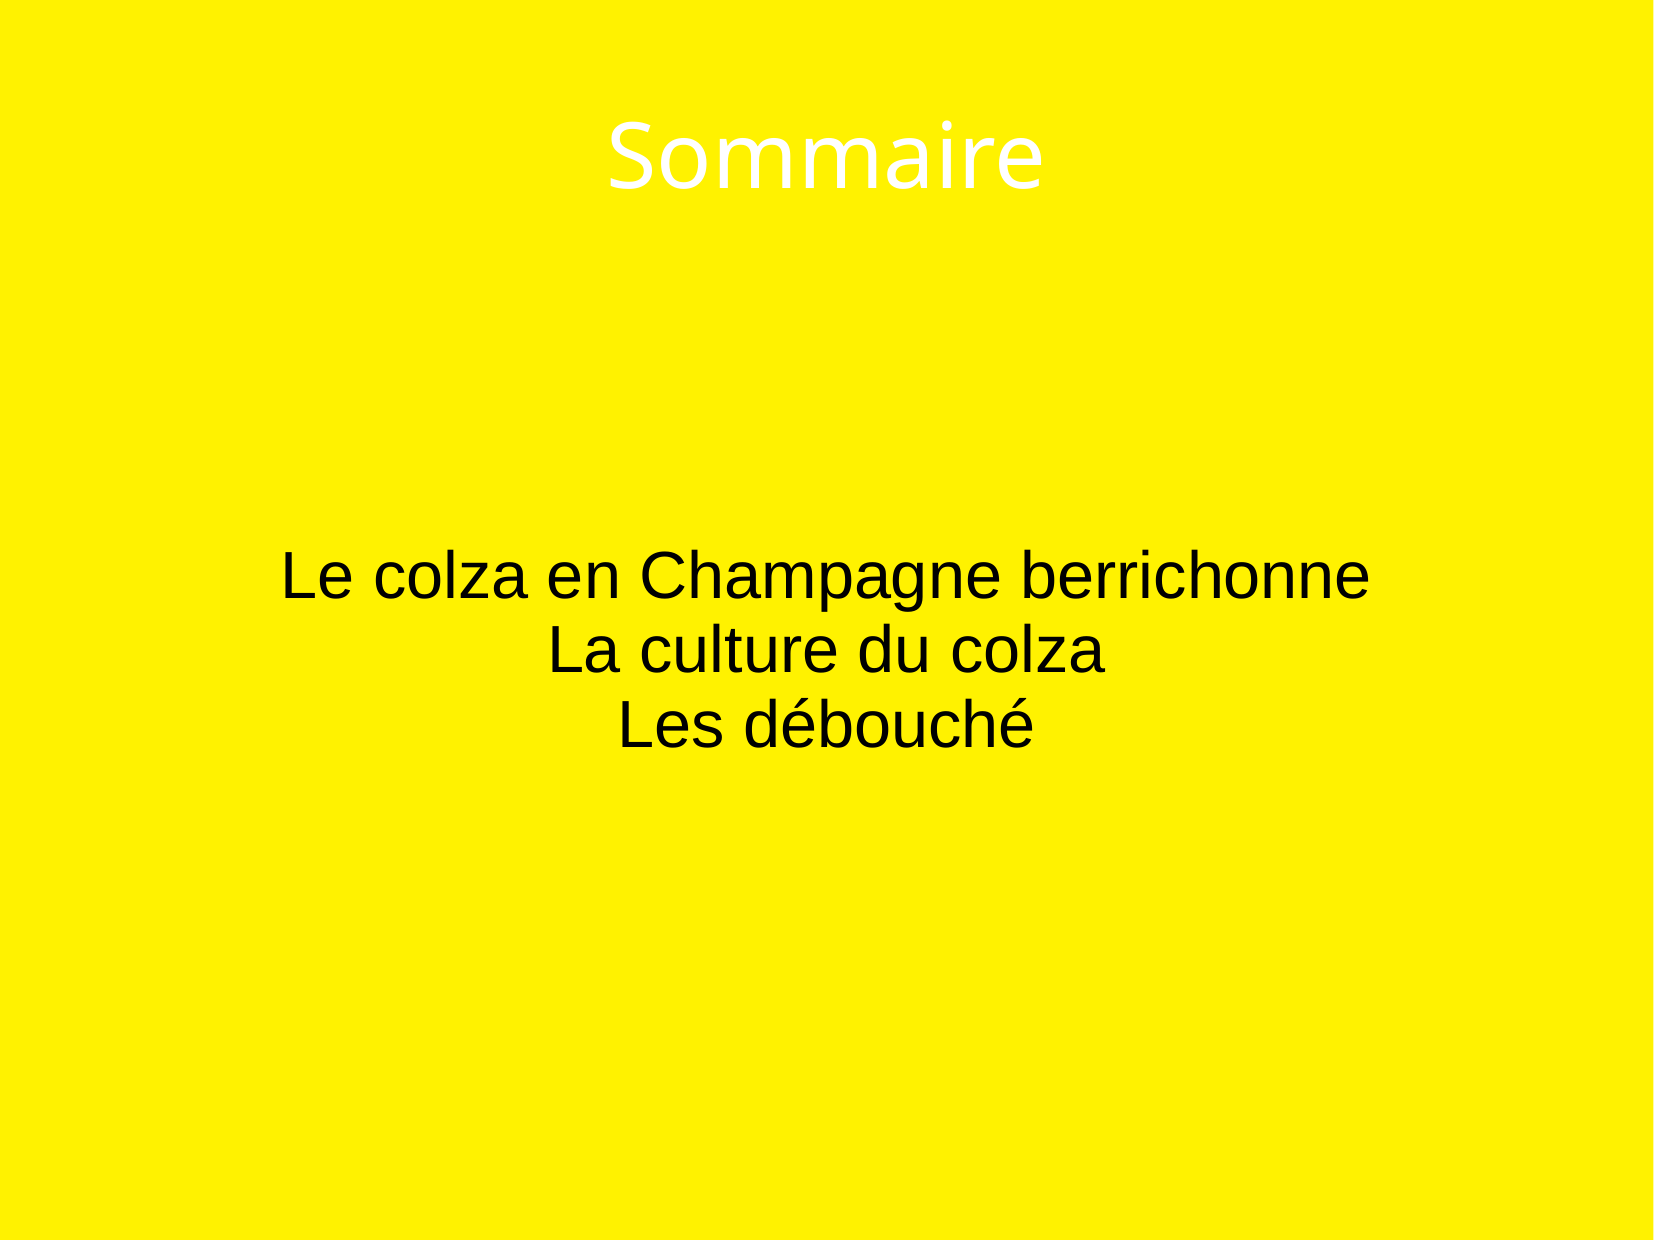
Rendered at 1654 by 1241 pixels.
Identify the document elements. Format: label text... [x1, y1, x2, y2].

title Sommaire [82, 49, 1571, 257]
subtitle Le colza en Champagne berrichonne La culture du colza Les débouché [82, 290, 1571, 1010]
